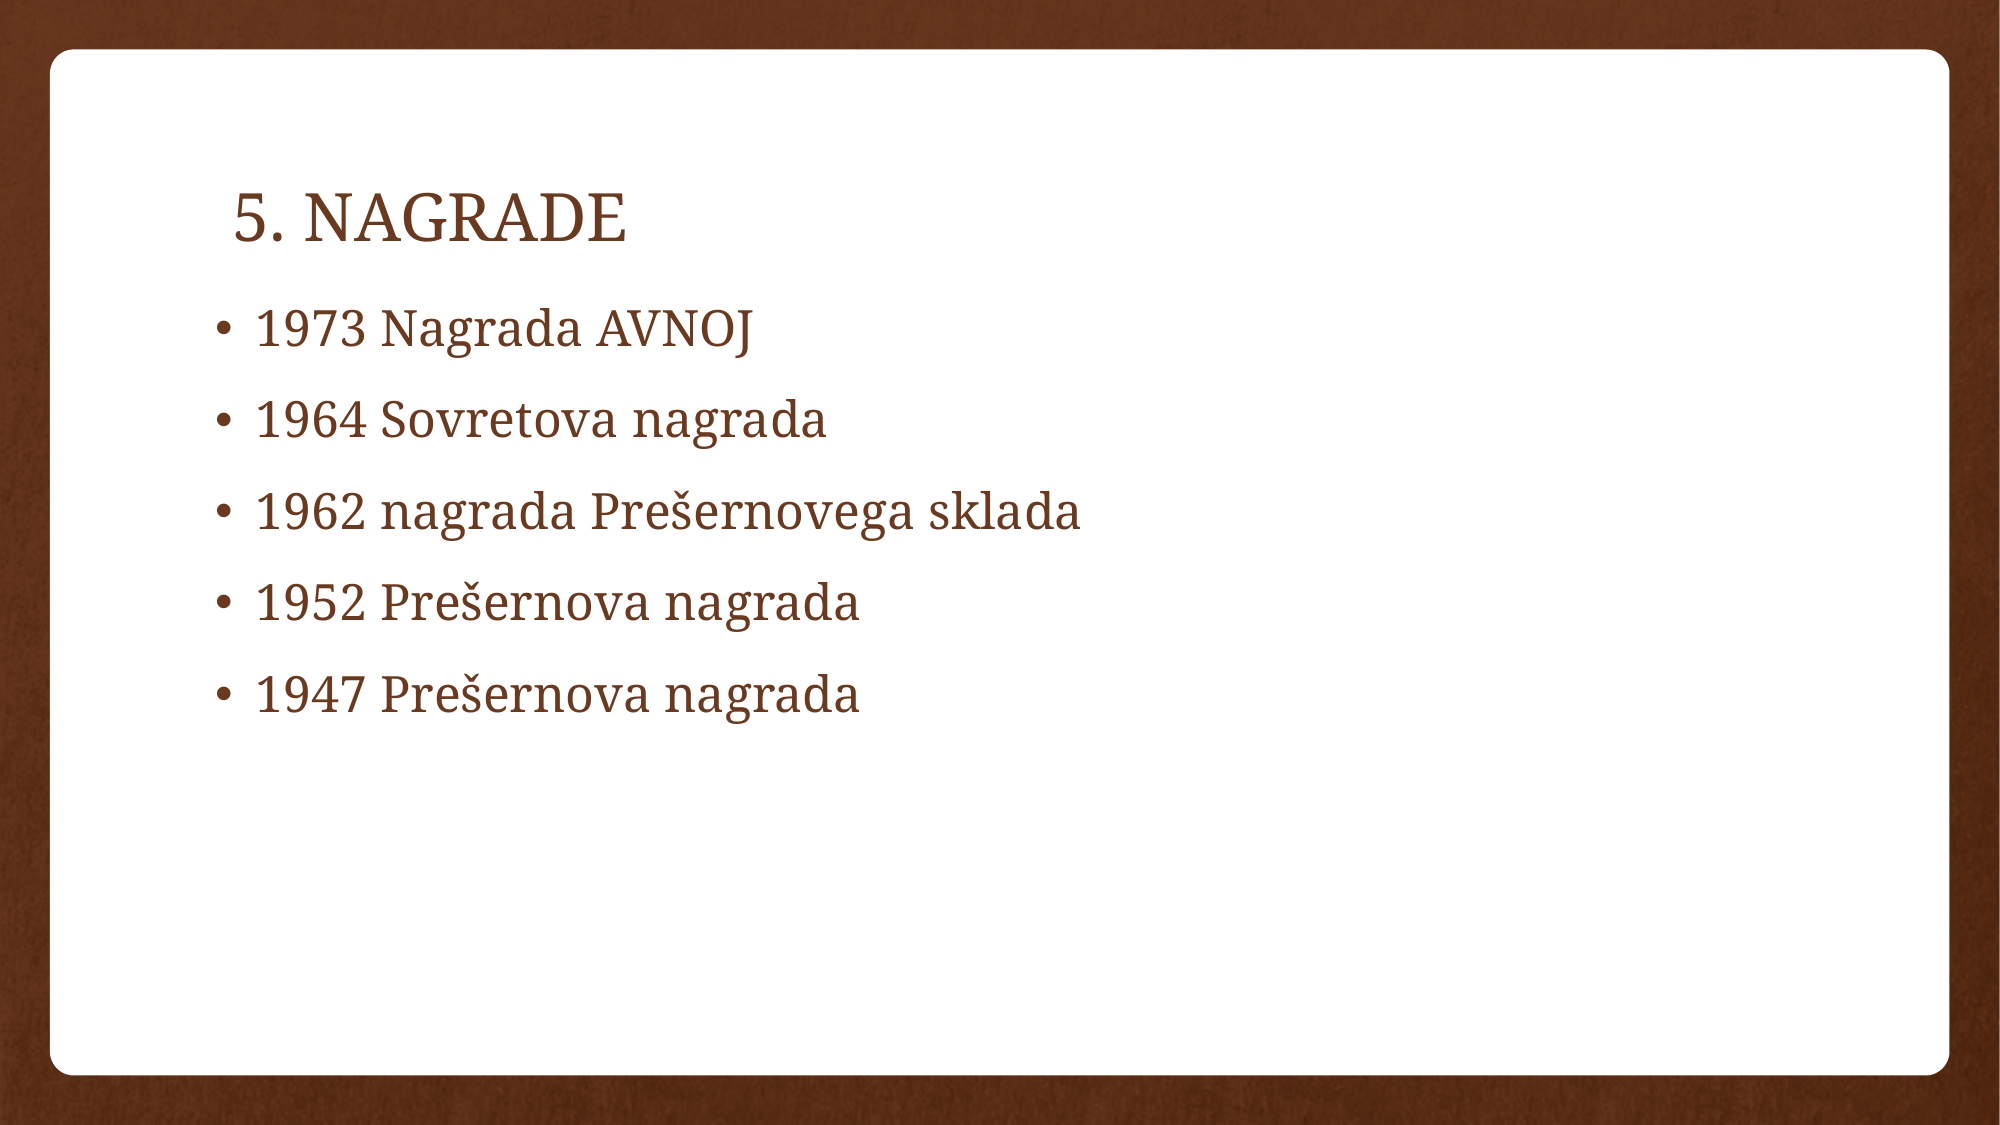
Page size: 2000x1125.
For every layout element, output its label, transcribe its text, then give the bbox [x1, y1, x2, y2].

picture [0, 0, 2000, 1125]
title 5. NAGRADE [199, 70, 1800, 263]
list 1973 Nagrada AVNOJ 1964 Sovretova nagrada 1962 nagrada Prešernovega sklada 1952 Prešernova nagrada 1947 Prešernova nagrada [199, 295, 1800, 996]
